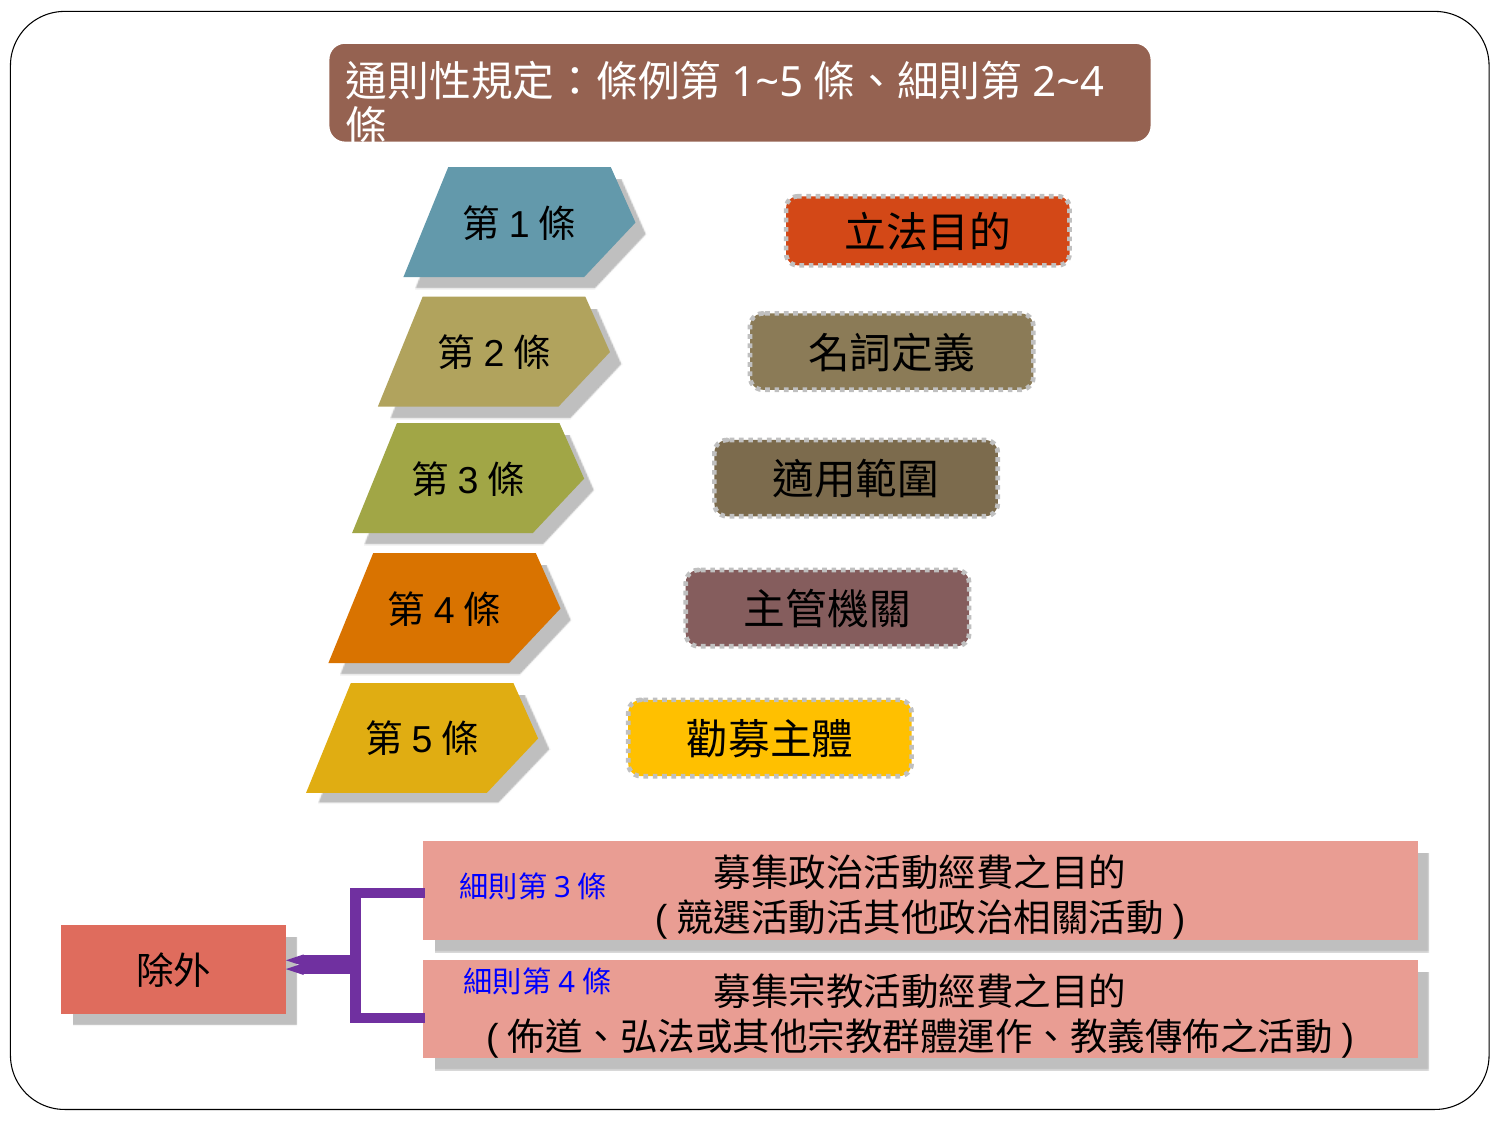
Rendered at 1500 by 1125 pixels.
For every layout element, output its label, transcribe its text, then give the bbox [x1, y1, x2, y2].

text_box 勸募主體 [628, 699, 912, 777]
text_box 募集政治活動經費之目的 (競選活動活其他政治相關活動) [423, 841, 1418, 940]
text_box 第4條 [328, 553, 561, 664]
text_box 募集宗教活動經費之目的 (佈道、弘法或其他宗教群體運作、教義傳佈之活動) [423, 960, 1418, 1058]
text_box 第2條 [377, 296, 610, 407]
text_box 主管機關 [685, 569, 970, 647]
text_box 第5條 [306, 683, 539, 793]
text_box 第3條 [352, 423, 585, 534]
text_box 立法目的 [786, 196, 1070, 266]
text_box 細則第3條 [444, 861, 608, 912]
text_box 名詞定義 [750, 313, 1034, 390]
text_box 細則第4條 [449, 955, 626, 1005]
text_box 通則性規定：條例第1~5條、細則第2~4條 [328, 42, 1152, 143]
text_box 適用範圍 [714, 439, 998, 517]
text_box 第1條 [403, 167, 636, 278]
text_box 除外 [61, 925, 286, 1014]
